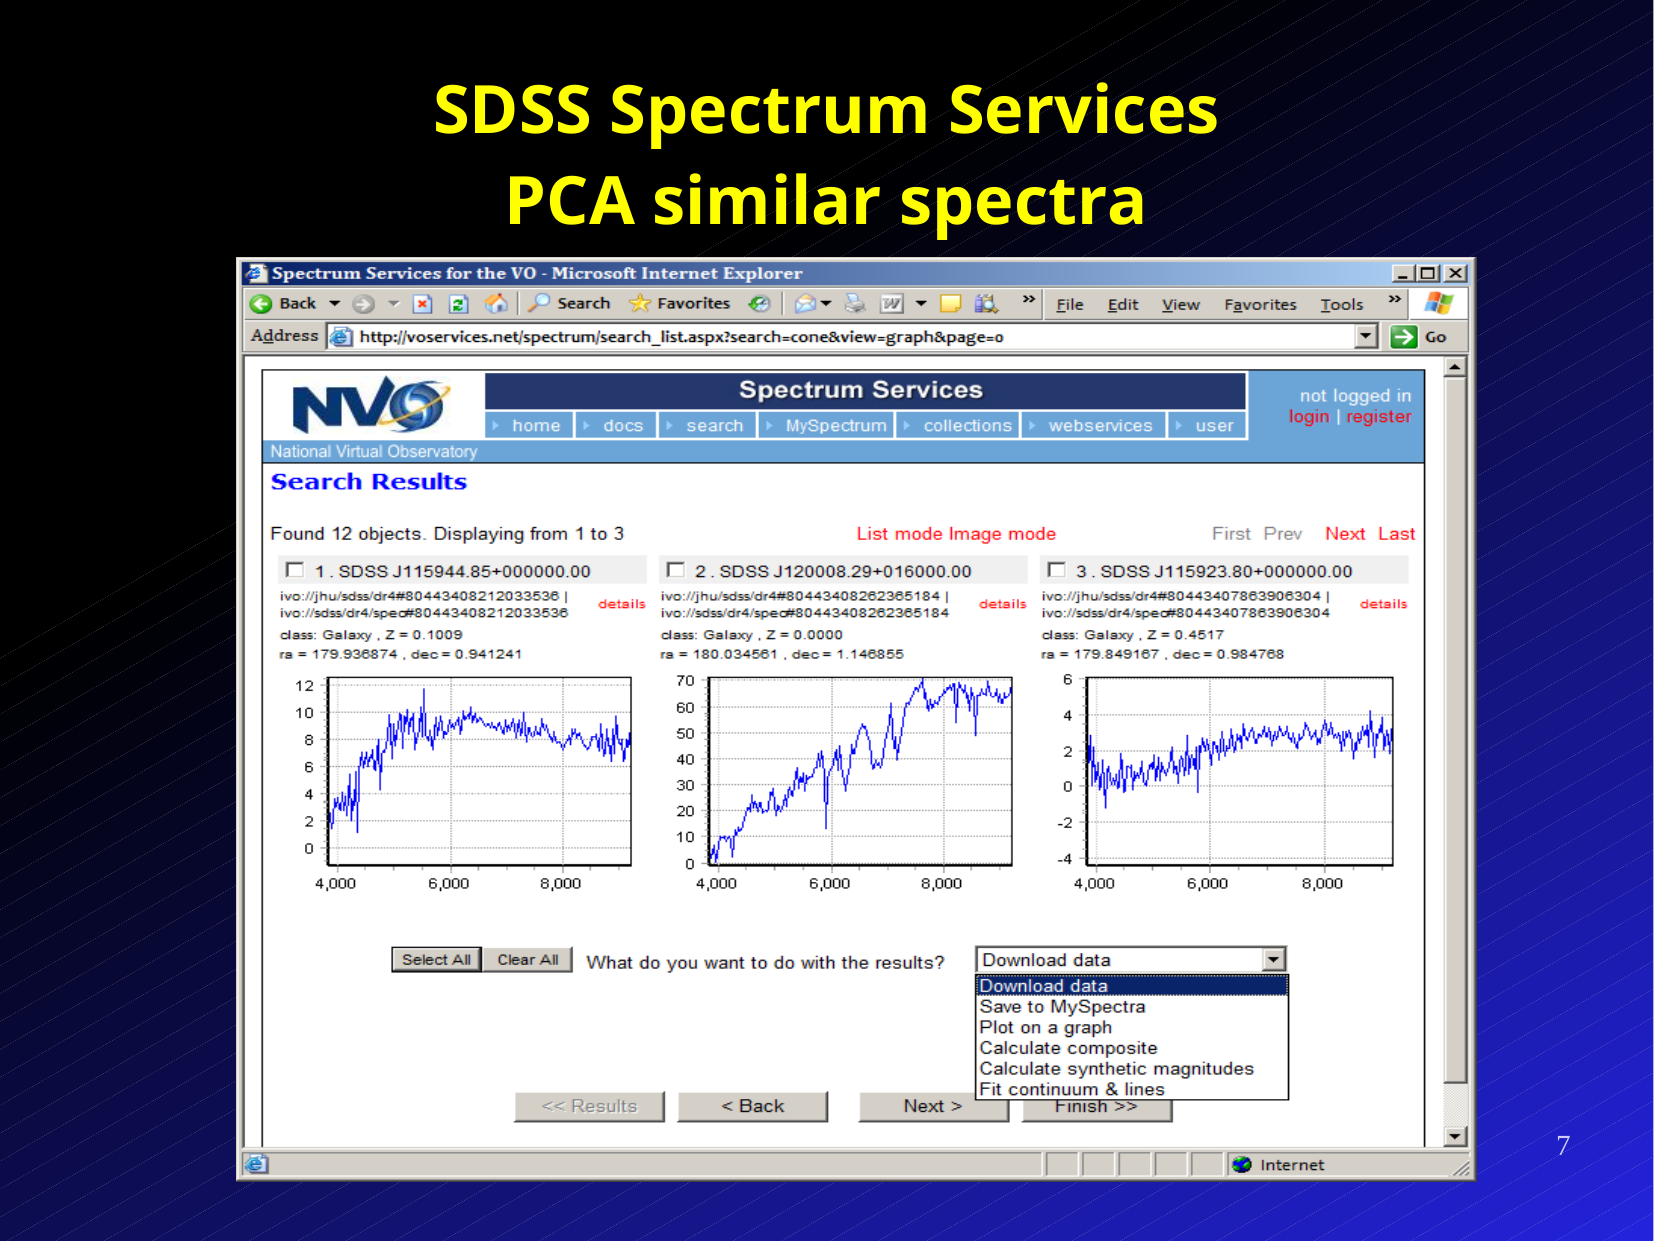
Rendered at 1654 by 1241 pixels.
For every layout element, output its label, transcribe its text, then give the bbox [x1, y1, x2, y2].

title SDSS Spectrum Services PCA similar spectra [82, 56, 1571, 250]
picture [236, 257, 1477, 1182]
